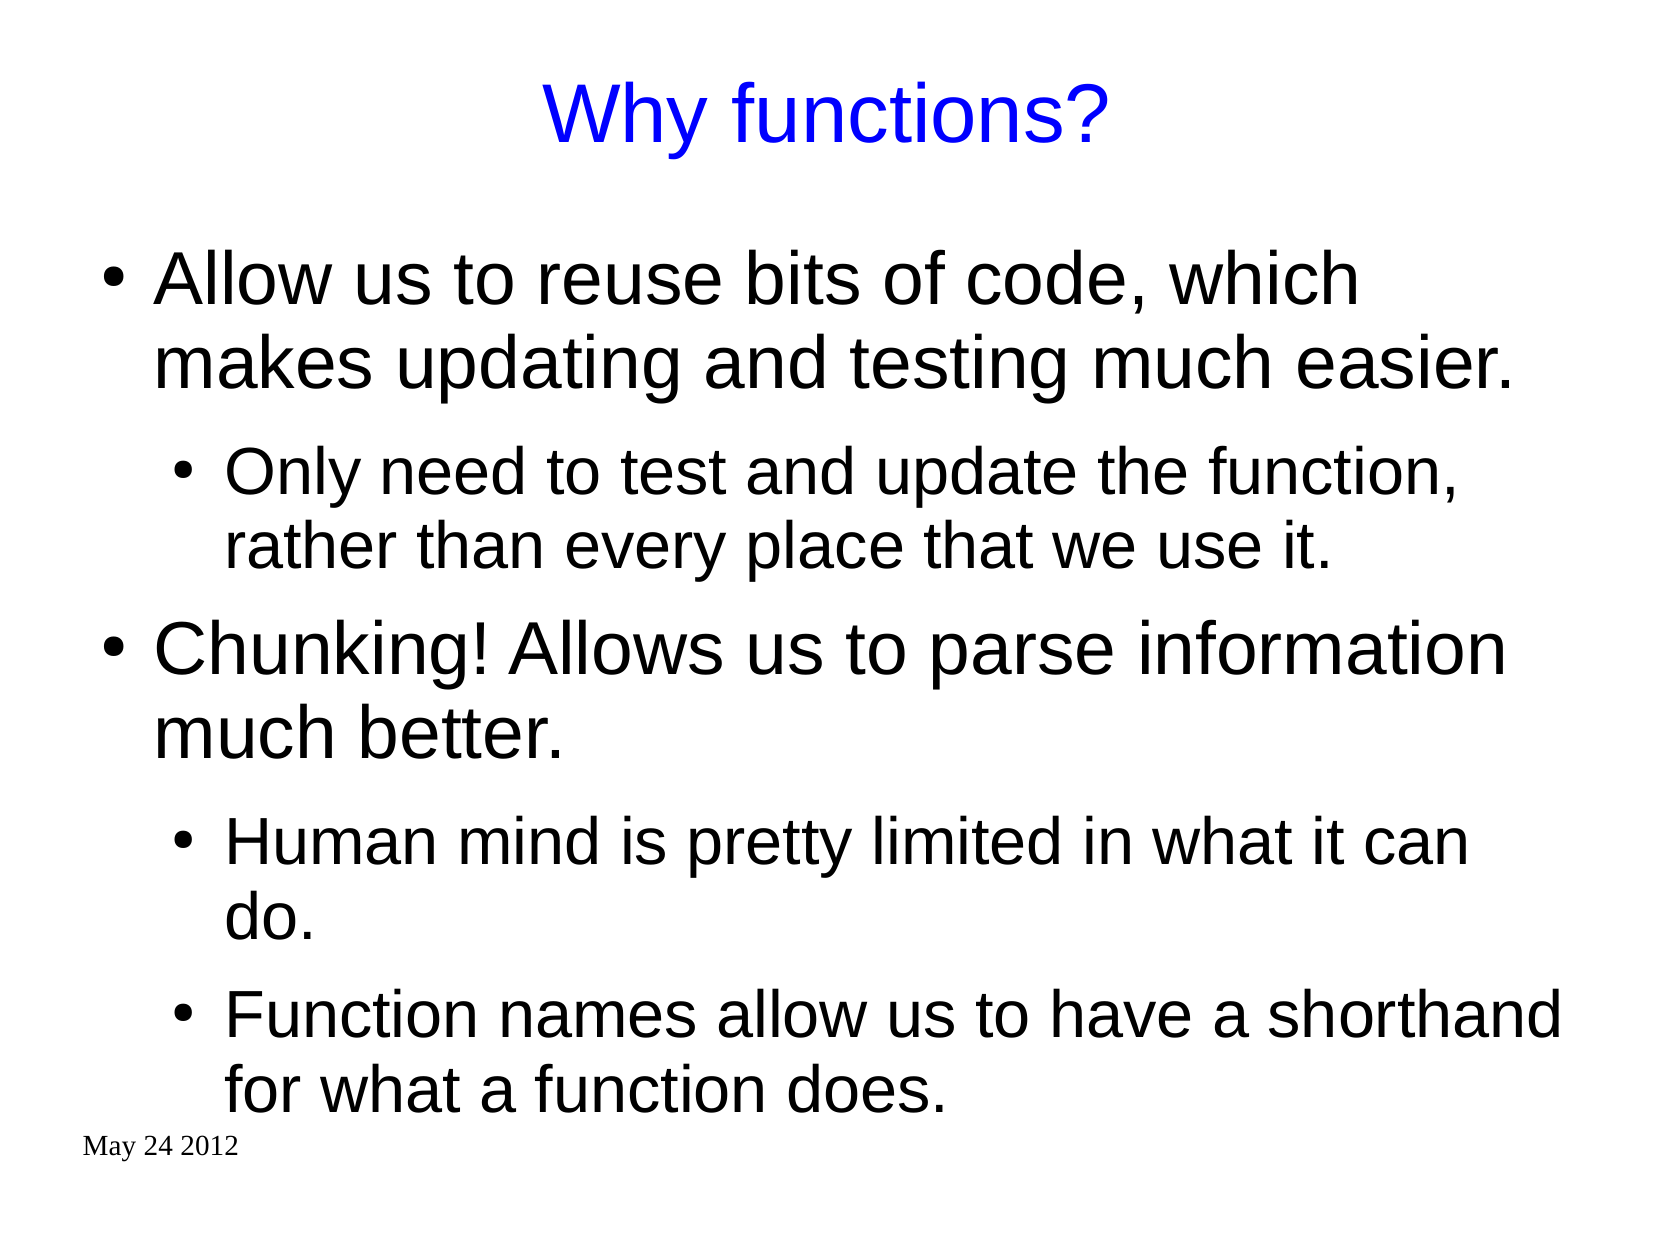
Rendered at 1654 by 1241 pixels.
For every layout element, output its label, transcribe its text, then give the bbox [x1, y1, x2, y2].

list Allow us to reuse bits of code, which makes updating and testing much easier. Only need to test and update the function, rather than every place that we use it. Chunking! Allows us to parse information much better. Human mind is pretty limited in what it can do. Function names allow us to have a shorthand for what a function does. [82, 236, 1571, 1126]
title Why functions? [82, 49, 1571, 178]
